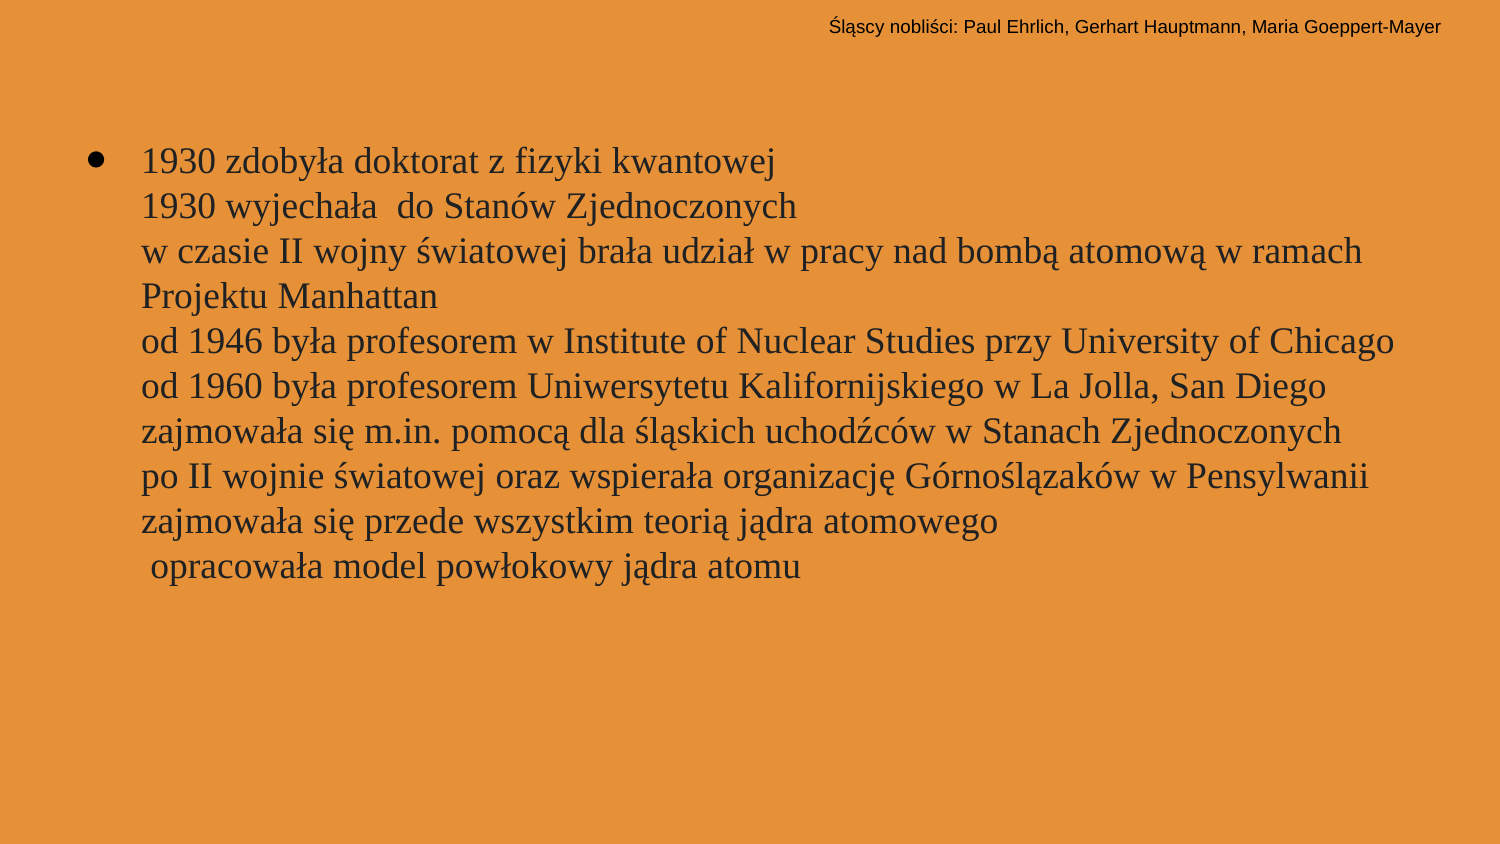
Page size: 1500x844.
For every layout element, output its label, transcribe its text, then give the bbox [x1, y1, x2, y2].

title 1930 zdobyła doktorat z fizyki kwantowej 1930 wyjechała do Stanów Zjednoczonych w czasie II wojny światowej brała udział w pracy nad bombą atomową w ramach Projektu Manhattan od 1946 była profesorem w Institute of Nuclear Studies przy University of Chicago od 1960 była profesorem Uniwersytetu Kalifornijskiego w La Jolla, San Diego zajmowała się m.in. pomocą dla śląskich uchodźców w Stanach Zjednoczonych po II wojnie światowej oraz wspierała organizację Górnoślązaków w Pensylwanii zajmowała się przede wszystkim teorią jądra atomowego opracowała model powłokowy jądra atomu [51, 120, 1449, 754]
